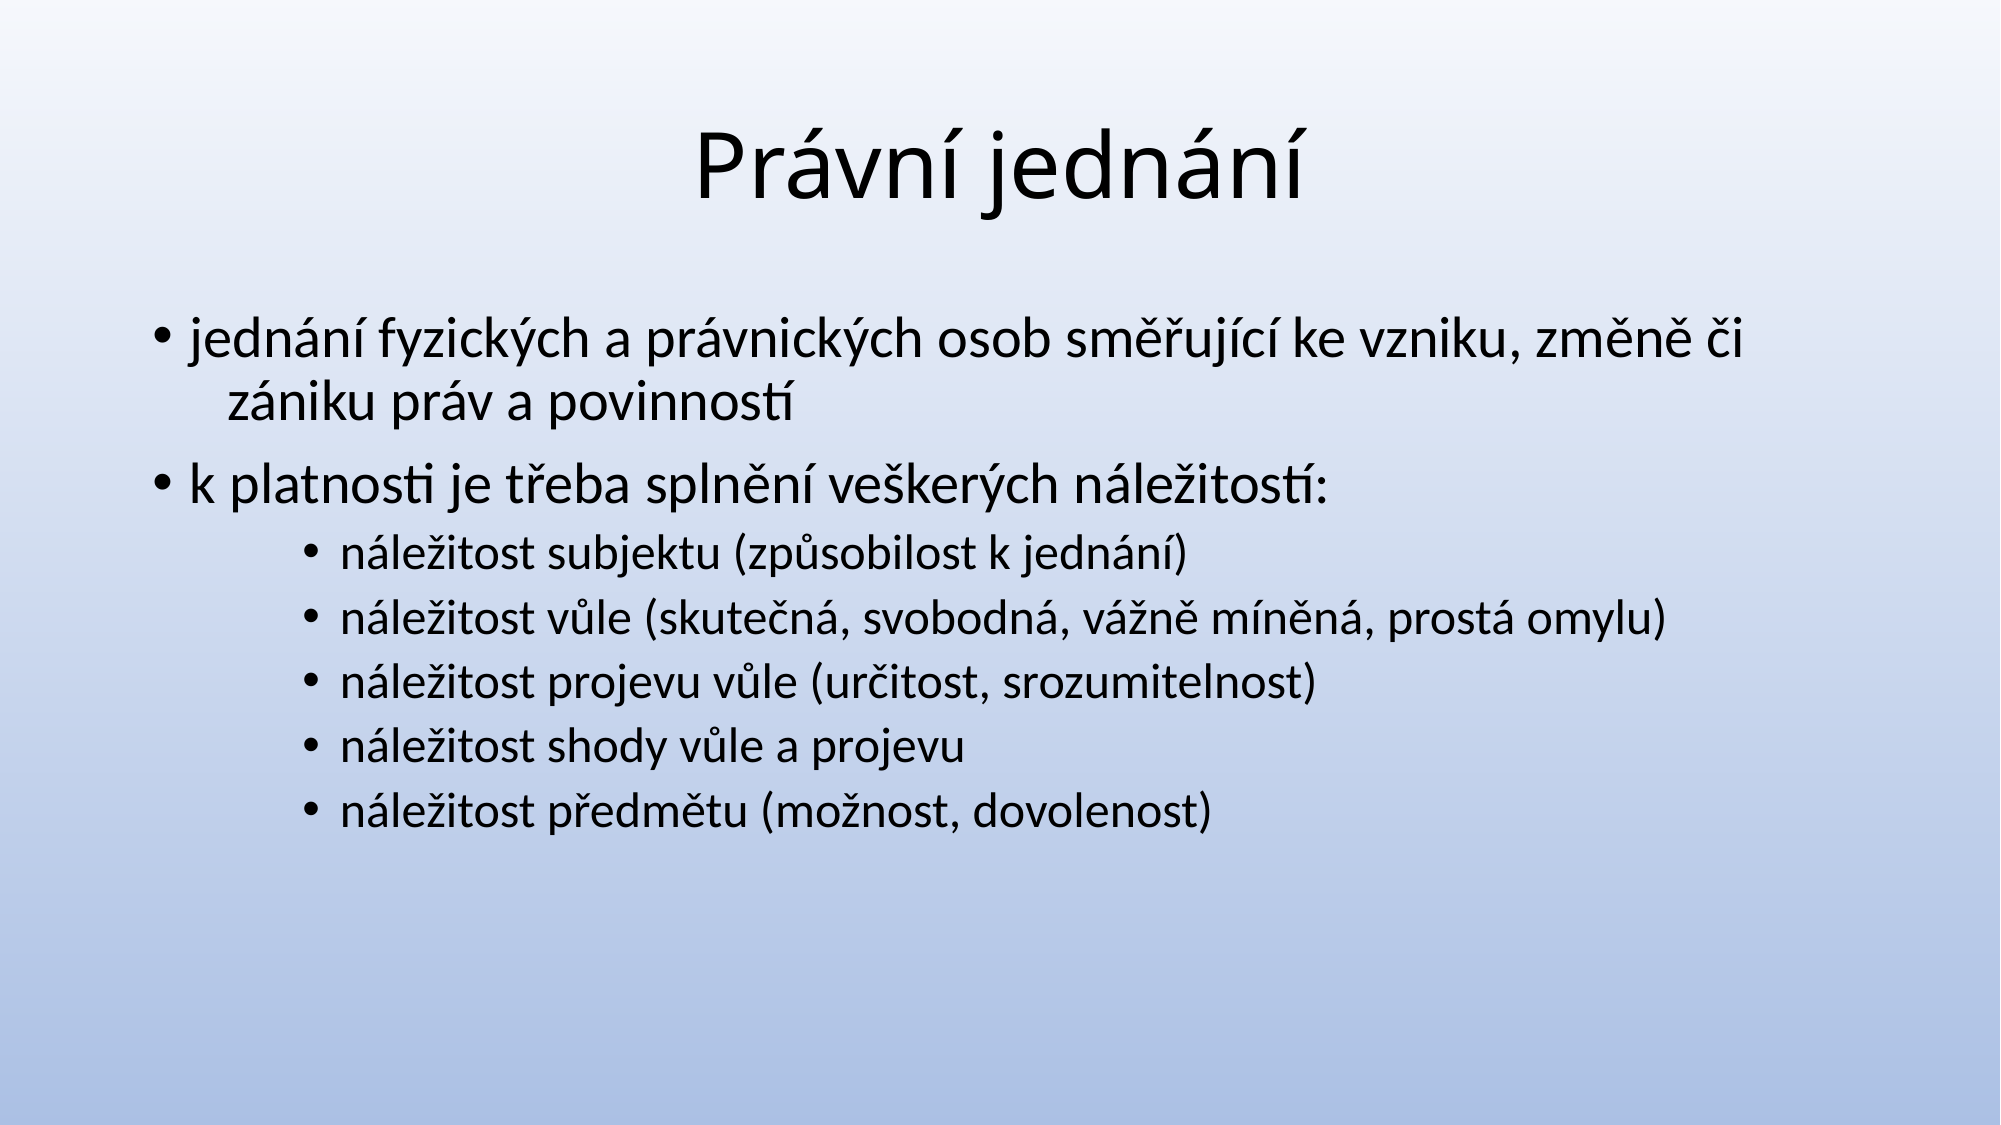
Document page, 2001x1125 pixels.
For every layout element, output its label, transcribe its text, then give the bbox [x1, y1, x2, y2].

title Právní jednání [137, 59, 1863, 278]
list jednání fyzických a právnických osob směřující ke vzniku, změně či zániku práv a povinností k platnosti je třeba splnění veškerých náležitostí: náležitost subjektu (způsobilost k jednání) náležitost vůle (skutečná, svobodná, vážně míněná, prostá omylu) náležitost projevu vůle (určitost, srozumitelnost) náležitost shody vůle a projevu náležitost předmětu (možnost, dovolenost) [137, 299, 1825, 1014]
